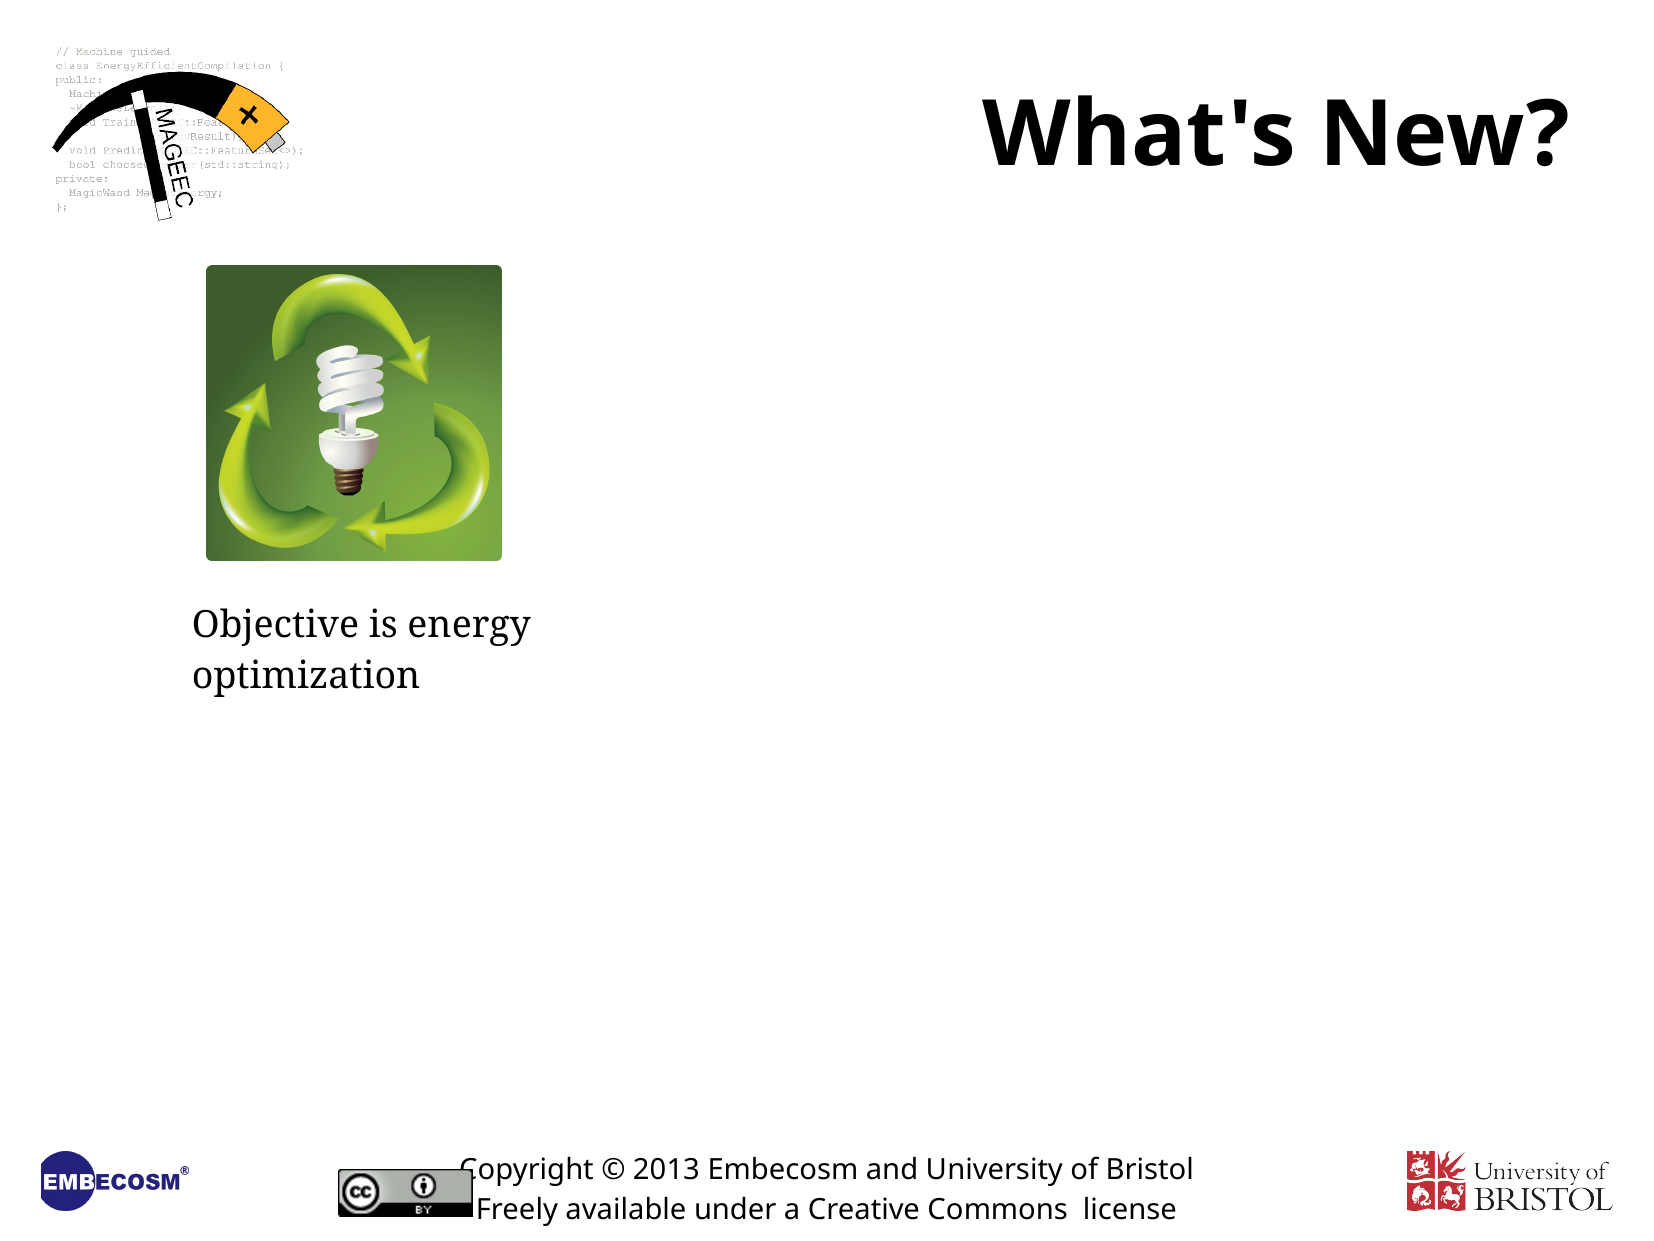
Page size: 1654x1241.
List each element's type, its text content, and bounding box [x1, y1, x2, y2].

picture [41, 1151, 189, 1211]
text_box Objective is energy optimization [177, 590, 650, 709]
picture [52, 47, 302, 225]
picture [206, 265, 502, 562]
picture [1407, 1151, 1613, 1211]
picture [338, 1169, 473, 1217]
title What's New? [326, 44, 1571, 217]
